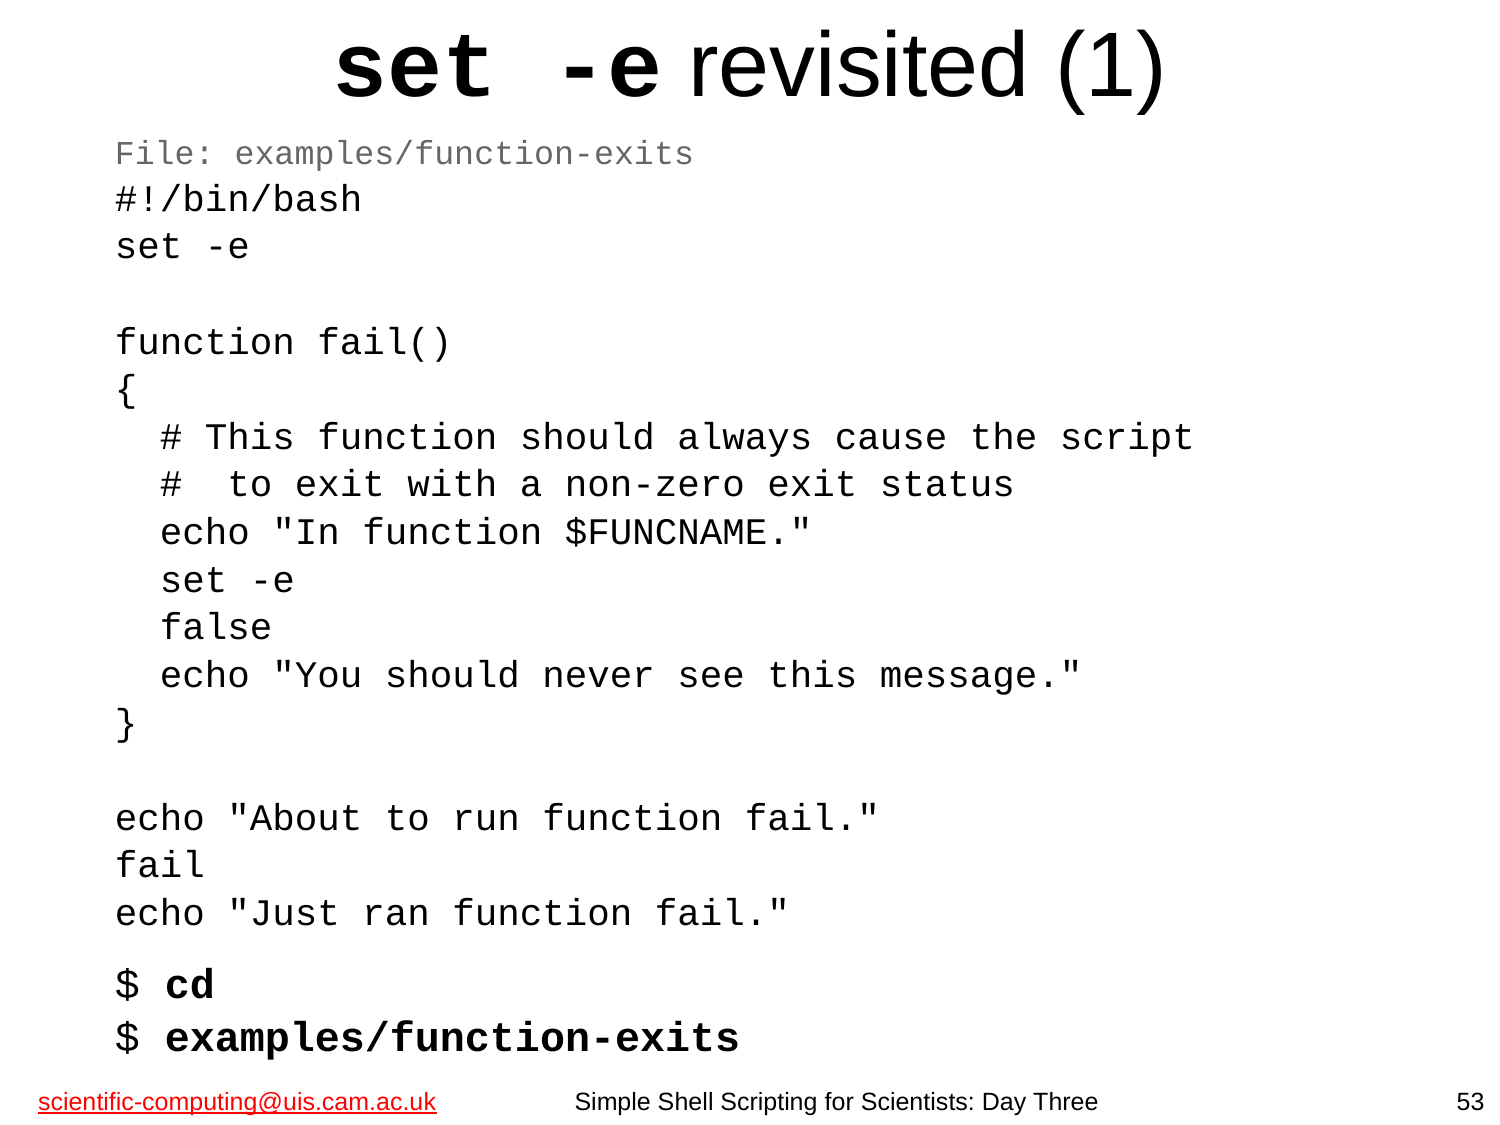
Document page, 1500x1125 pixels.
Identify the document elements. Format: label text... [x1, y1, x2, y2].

list File: examples/function-exits #!/bin/bash set -e function fail() { # This function should always cause the script # to exit with a non-zero exit status echo "In function $FUNCNAME." set -e false echo "You should never see this message." } echo "About to run function fail." fail echo "Just ran function fail." $ cd $ examples/function-exits [99, 129, 1401, 1068]
title set -e revisited (1) [112, 5, 1388, 129]
